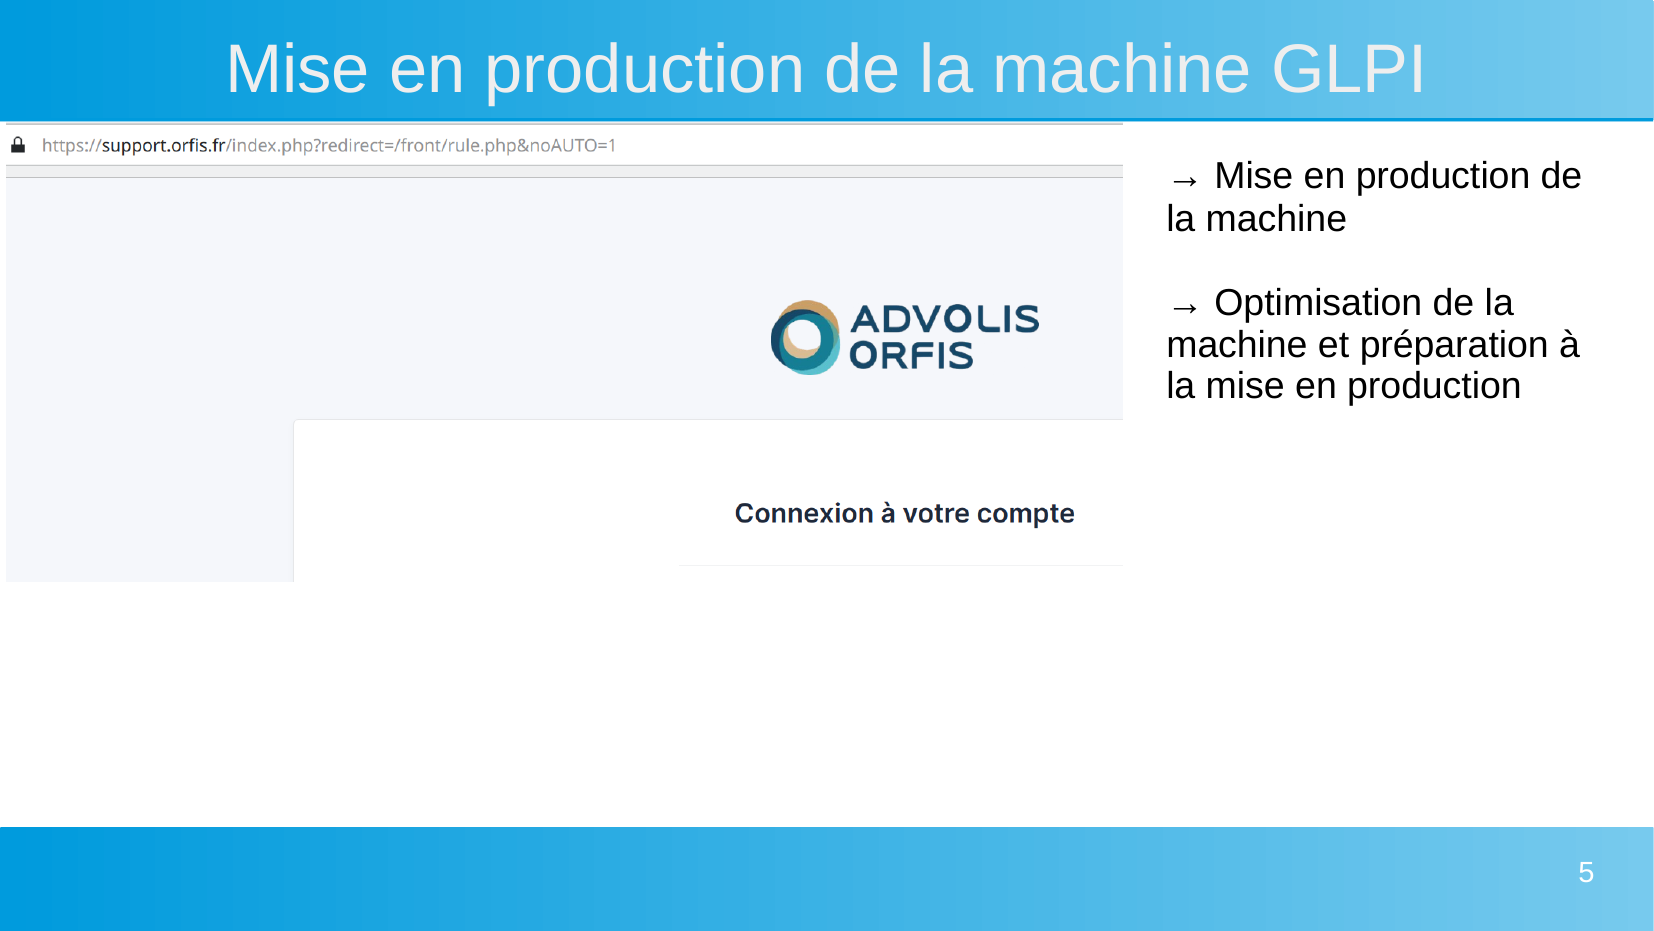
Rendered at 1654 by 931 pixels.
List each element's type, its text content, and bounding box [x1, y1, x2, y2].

text_box → Mise en production de la machine → Optimisation de la machine et préparation à la mise en production [1151, 147, 1625, 827]
title Mise en production de la machine GLPI [59, 29, 1595, 108]
picture [6, 122, 1123, 582]
